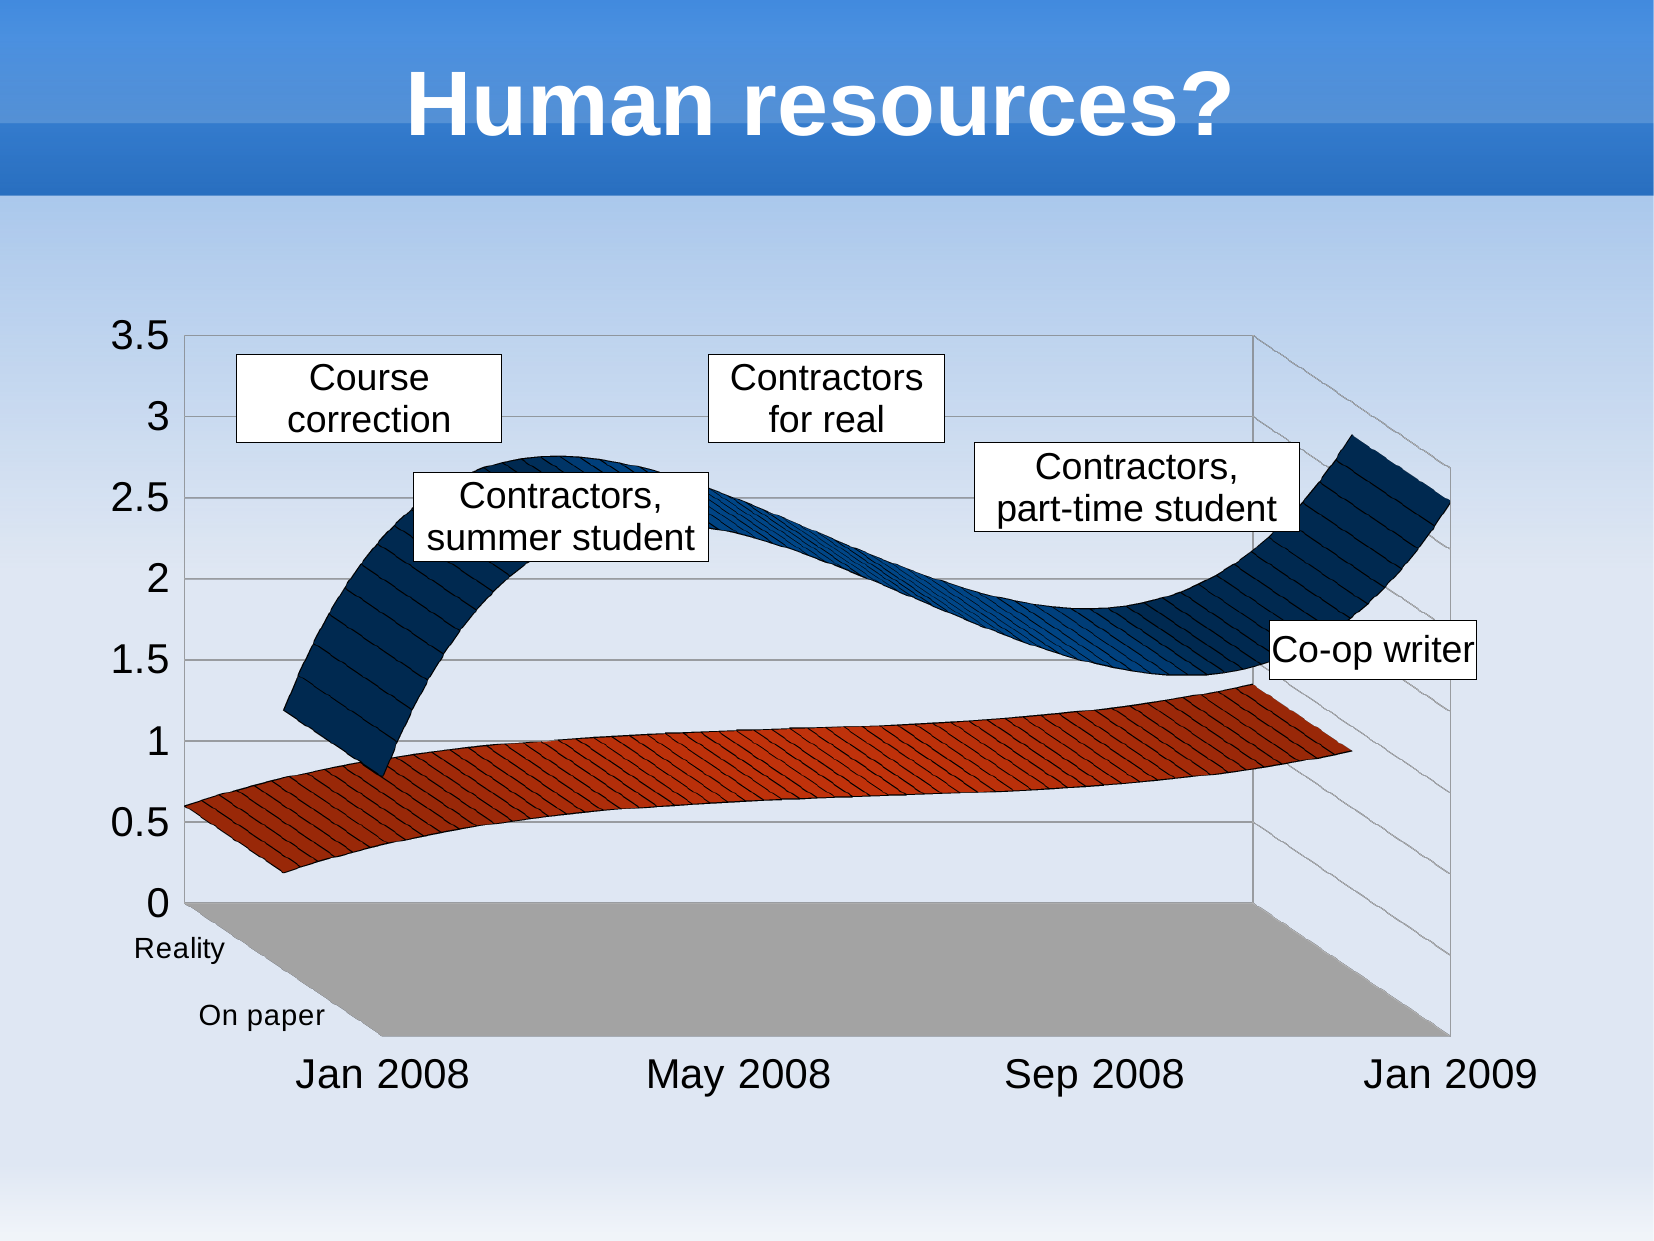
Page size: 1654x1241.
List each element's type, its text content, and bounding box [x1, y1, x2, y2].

title Human resources? [76, 0, 1565, 208]
text_box Co-op writer [1269, 620, 1477, 680]
text_box Contractors, summer student [413, 472, 709, 562]
chart [82, 290, 1571, 1109]
text_box Contractors for real [708, 354, 945, 443]
text_box Course correction [236, 354, 502, 443]
picture [0, 0, 1654, 1241]
text_box Contractors, part-time student [974, 442, 1300, 532]
